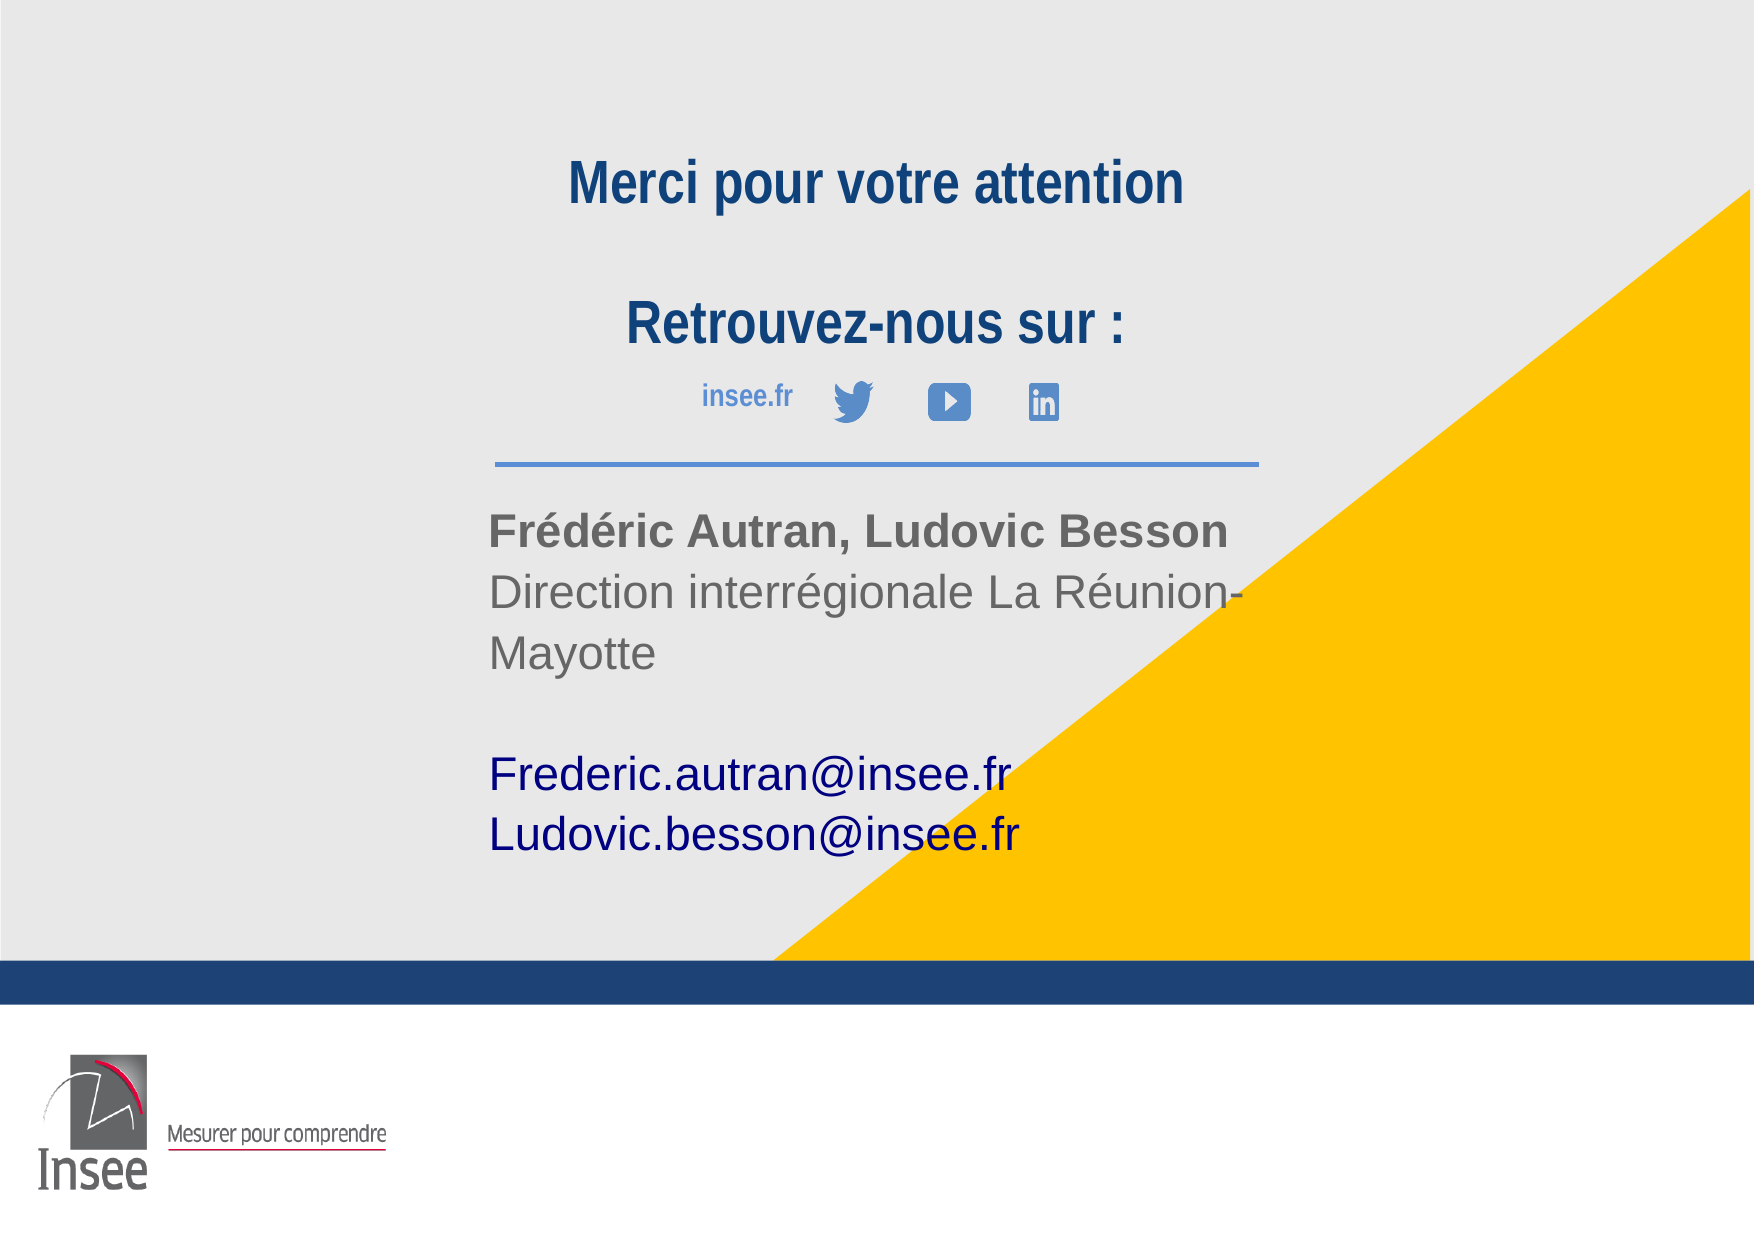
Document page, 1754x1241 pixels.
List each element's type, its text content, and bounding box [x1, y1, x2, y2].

picture [928, 383, 971, 422]
text_box insee.fr [657, 370, 809, 438]
picture [1029, 383, 1059, 421]
list Frédéric Autran, Ludovic Besson Direction interrégionale La Réunion- Mayotte Frederic.autran@insee.fr Ludovic.besson@insee.fr [488, 497, 1266, 906]
picture [32, 1007, 386, 1196]
title Merci pour votre attention Retrouvez-nous sur : [488, 141, 1266, 363]
picture [833, 381, 874, 423]
